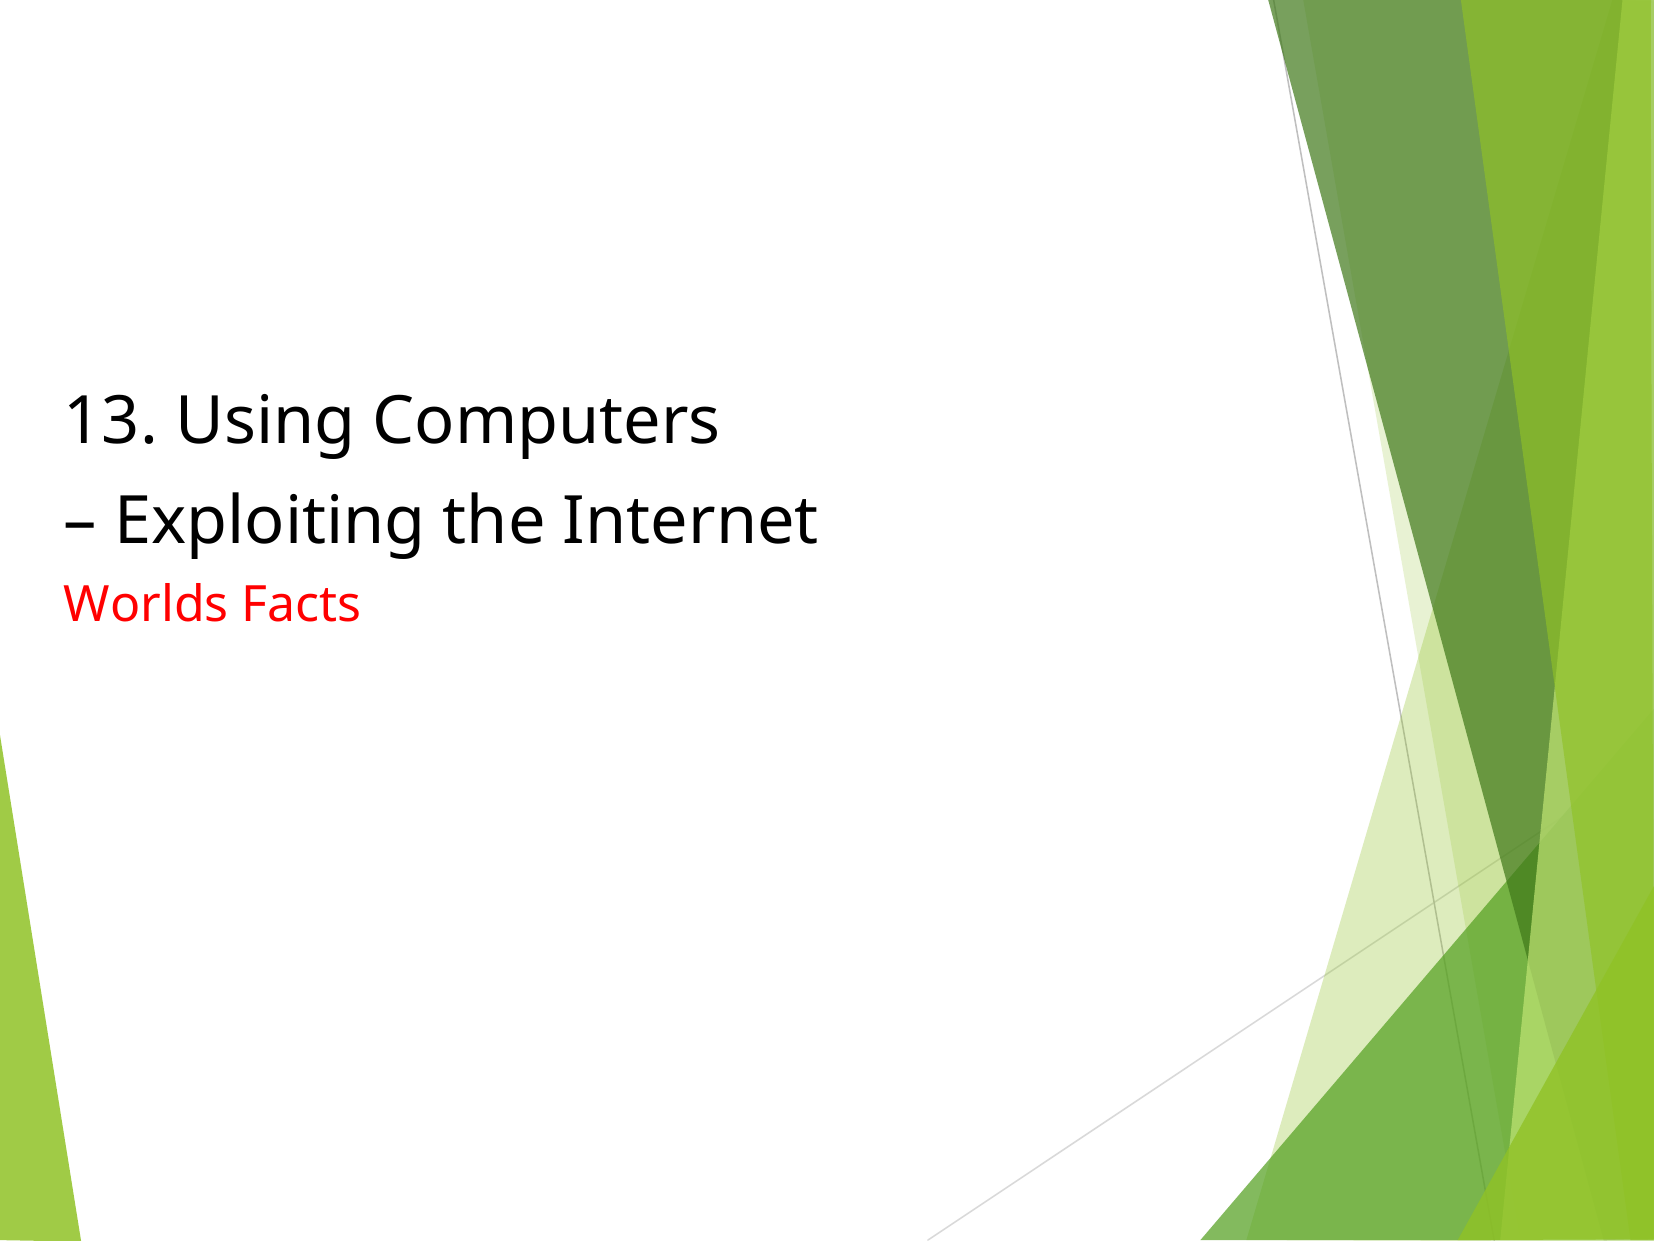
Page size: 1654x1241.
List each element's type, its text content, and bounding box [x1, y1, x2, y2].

text_box 13. Using Computers – Exploiting the Internet Worlds Facts [49, 269, 835, 852]
